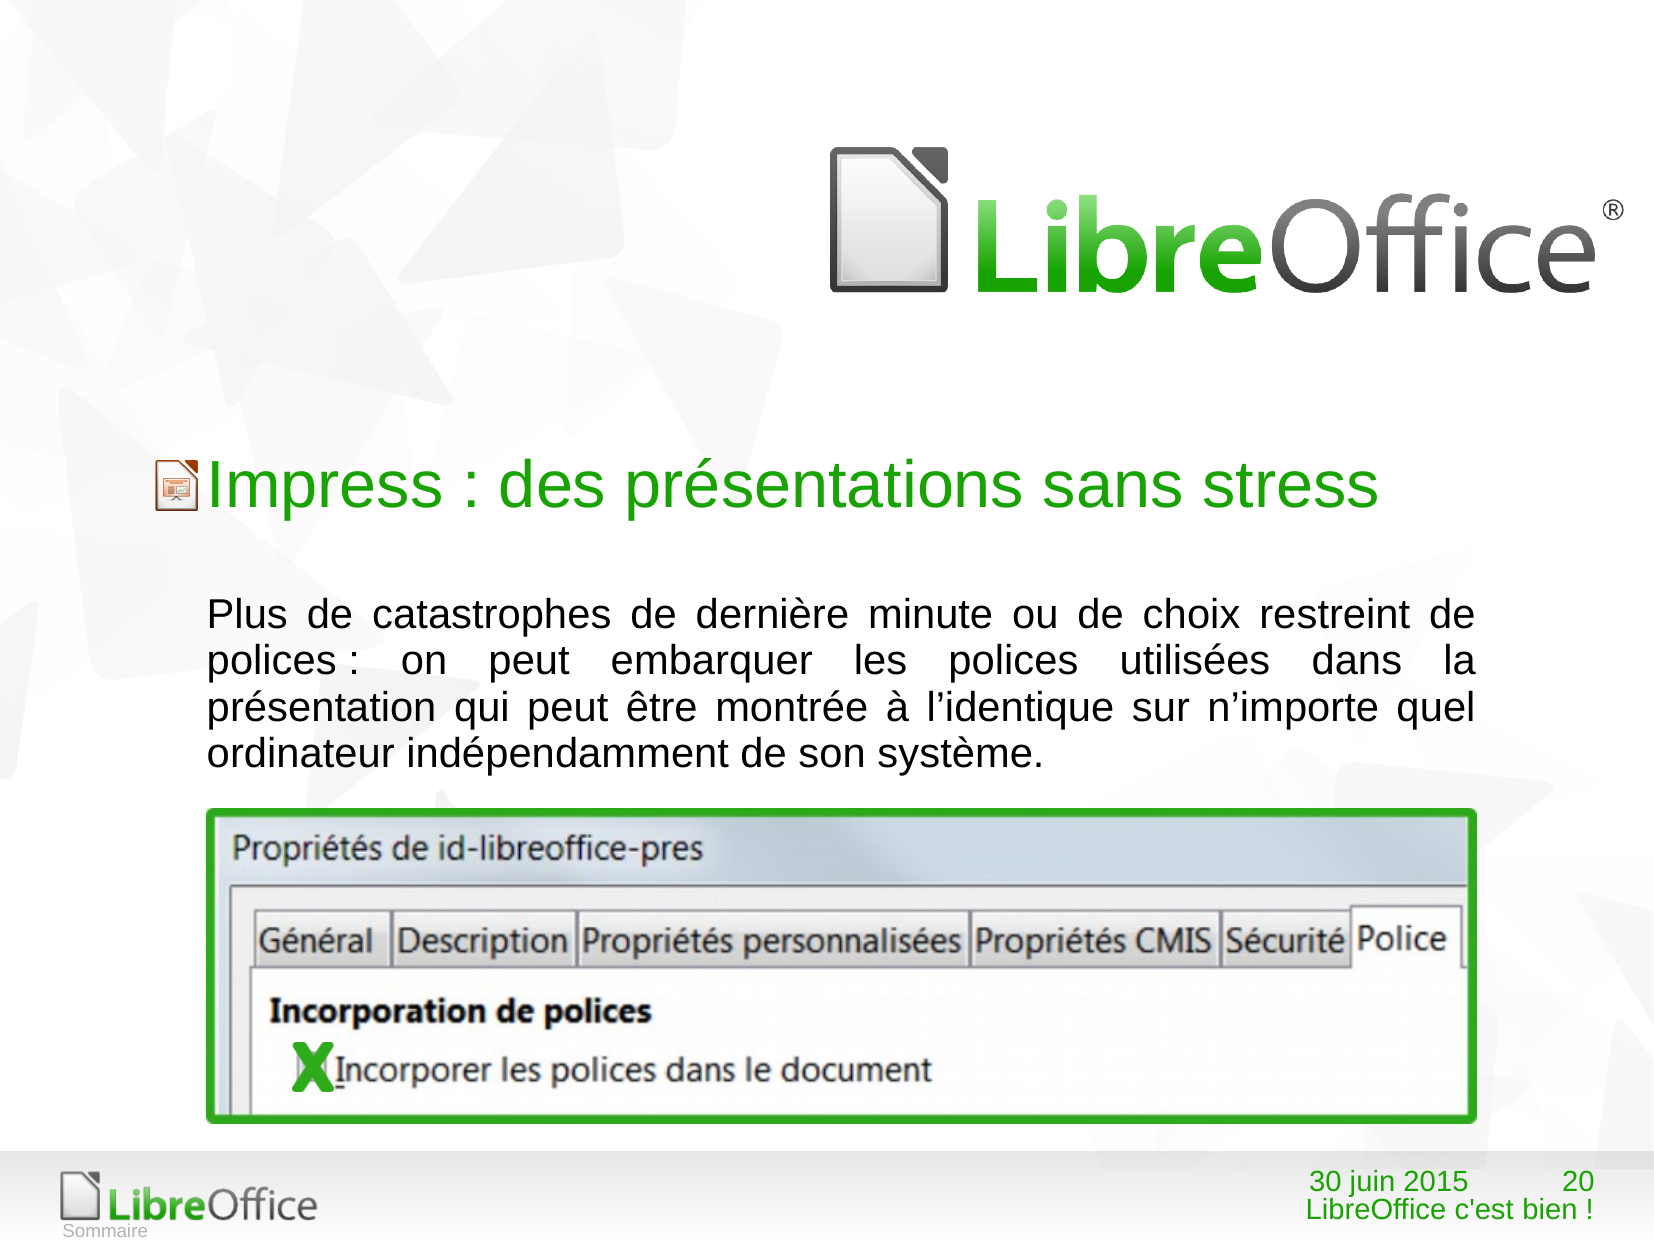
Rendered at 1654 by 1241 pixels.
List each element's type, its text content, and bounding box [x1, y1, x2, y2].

picture [0, 0, 1654, 1169]
picture [41, 1152, 337, 1240]
title Impress : des présentations sans stress [206, 395, 1477, 573]
list Plus de catastrophes de dernière minute ou de choix restreint de polices : on peut embarquer les polices utilisées dans la présentation qui peut être montrée à l’identique sur n’importe quel ordinateur indépendamment de son système. [206, 590, 1477, 782]
